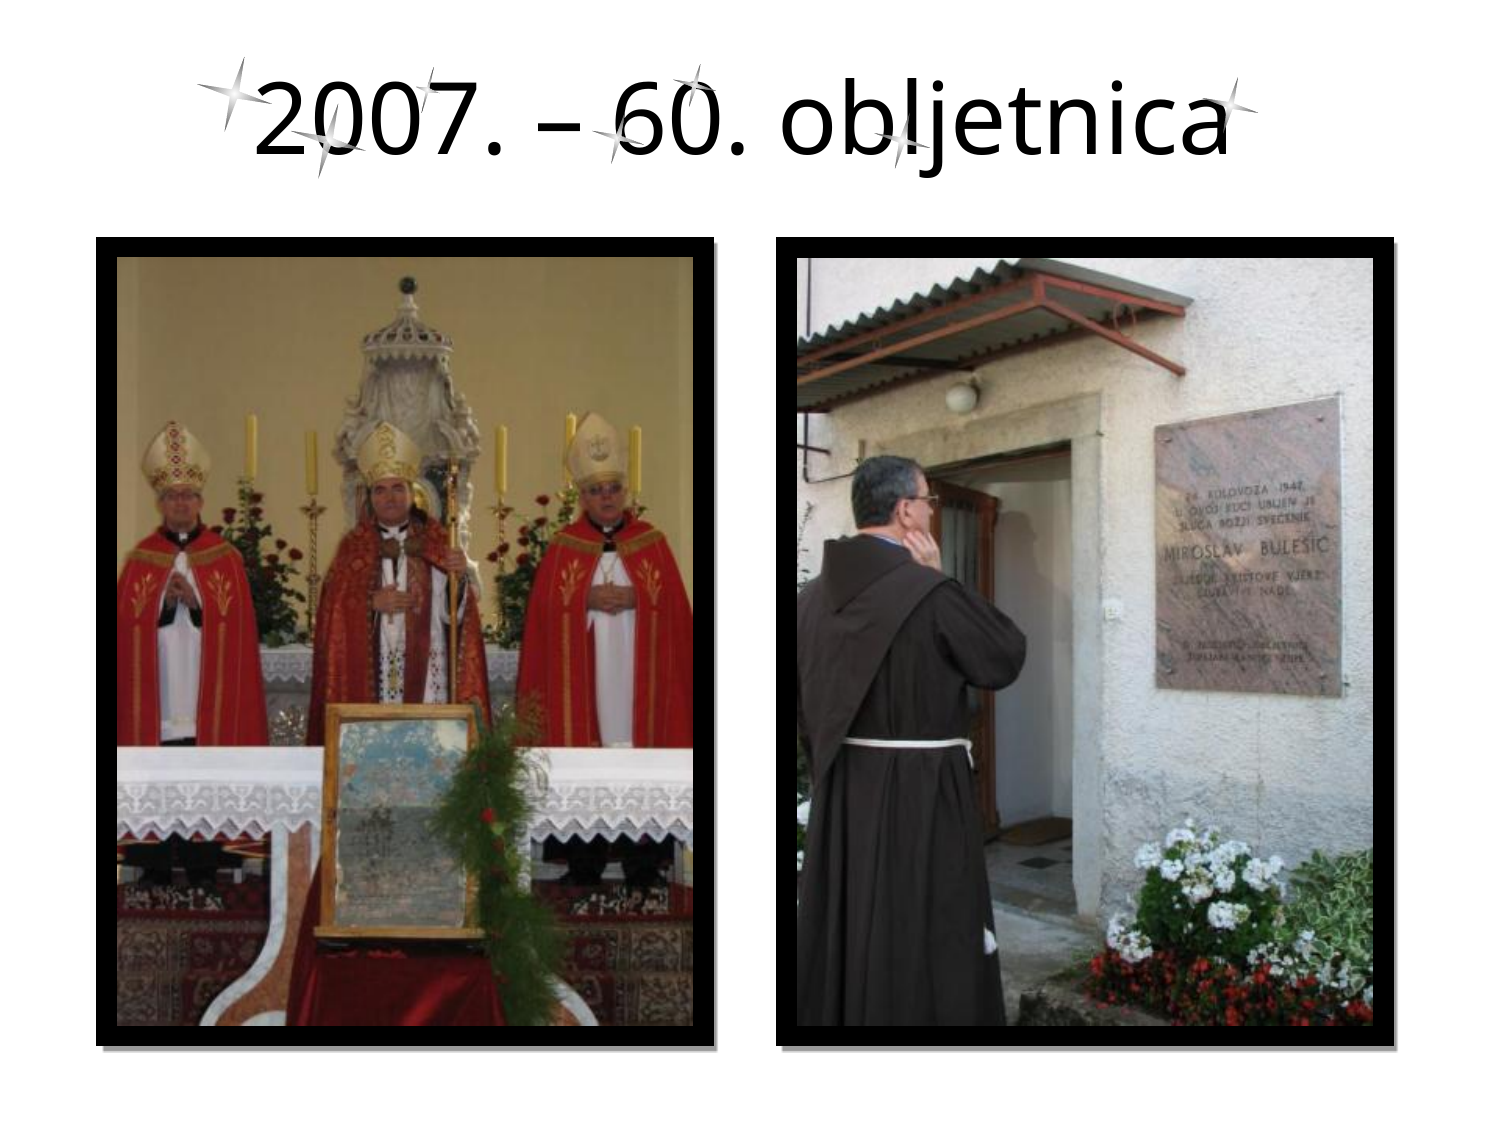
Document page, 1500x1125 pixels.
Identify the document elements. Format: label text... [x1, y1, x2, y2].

picture [796, 257, 1373, 1026]
text_box [673, 64, 716, 107]
text_box [592, 112, 644, 164]
text_box [416, 67, 440, 113]
text_box [1202, 77, 1259, 134]
text_box 2007. – 60. obljetnica [105, 46, 1383, 184]
text_box [197, 56, 272, 132]
text_box [291, 103, 366, 179]
text_box [874, 112, 931, 169]
picture [117, 257, 693, 1026]
